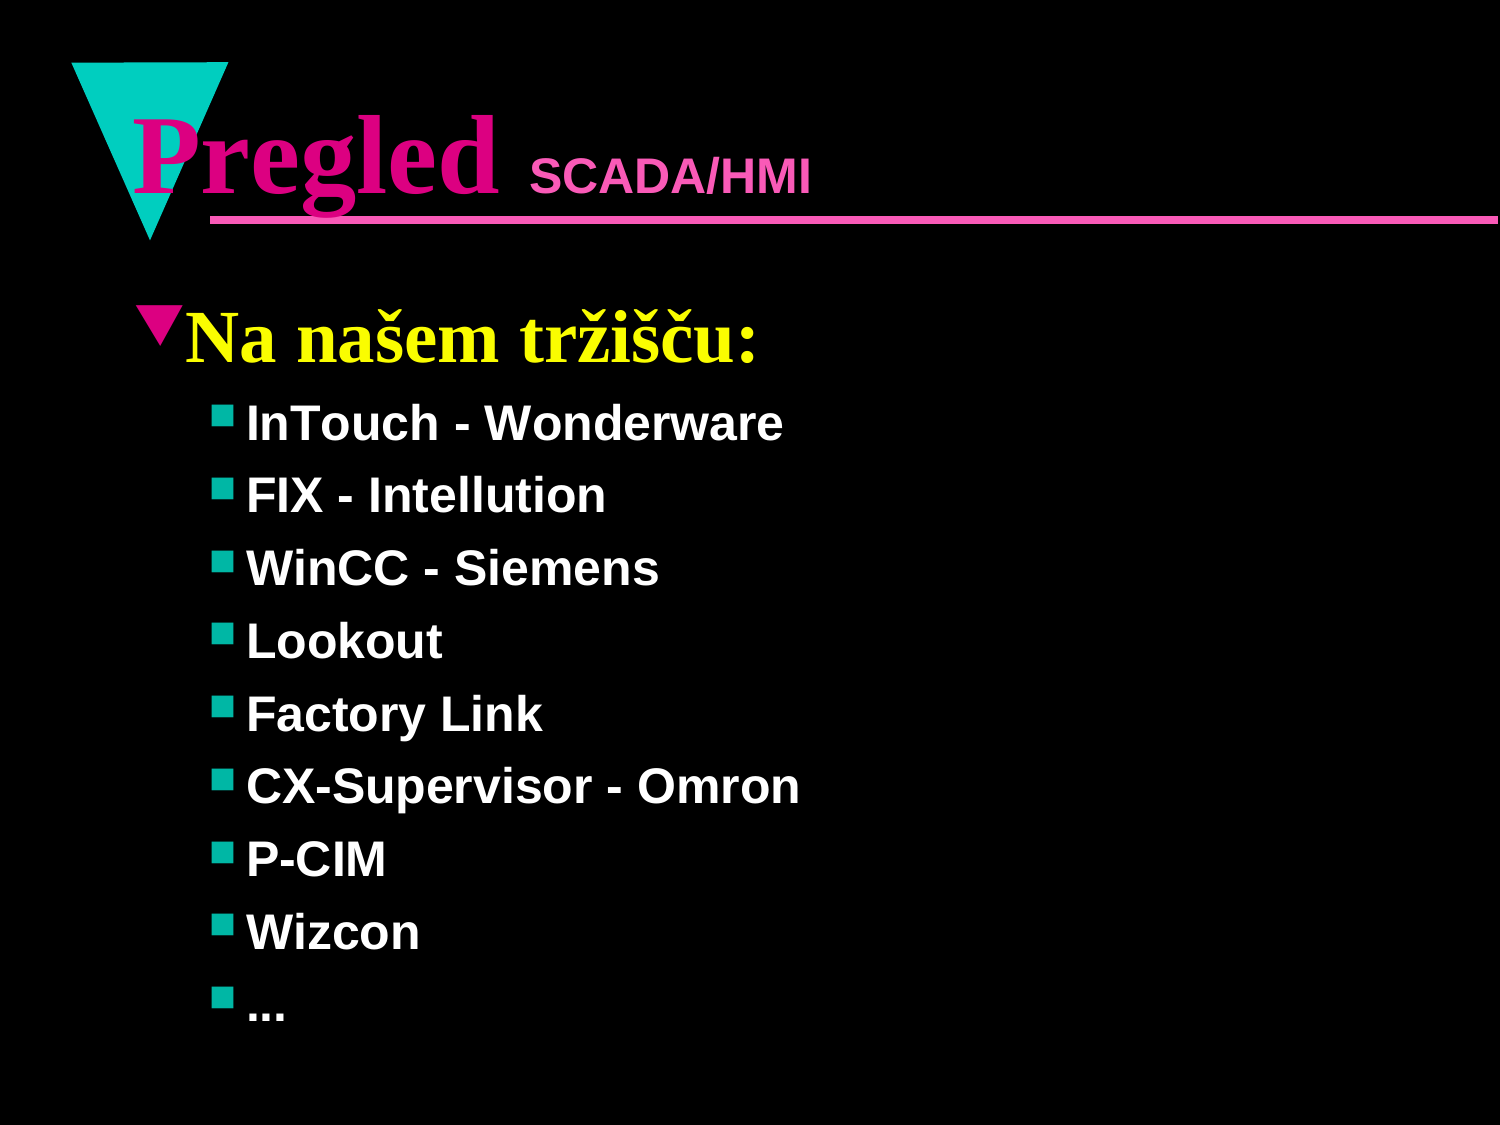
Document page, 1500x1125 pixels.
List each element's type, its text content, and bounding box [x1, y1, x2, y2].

list Na našem tržišču: InTouch - Wonderware FIX - Intellution WinCC - Siemens Lookout Factory Link CX-Supervisor - Omron P-CIM Wizcon ... [118, 289, 1498, 1041]
title Pregled SCADA/HMI [117, 63, 1500, 251]
